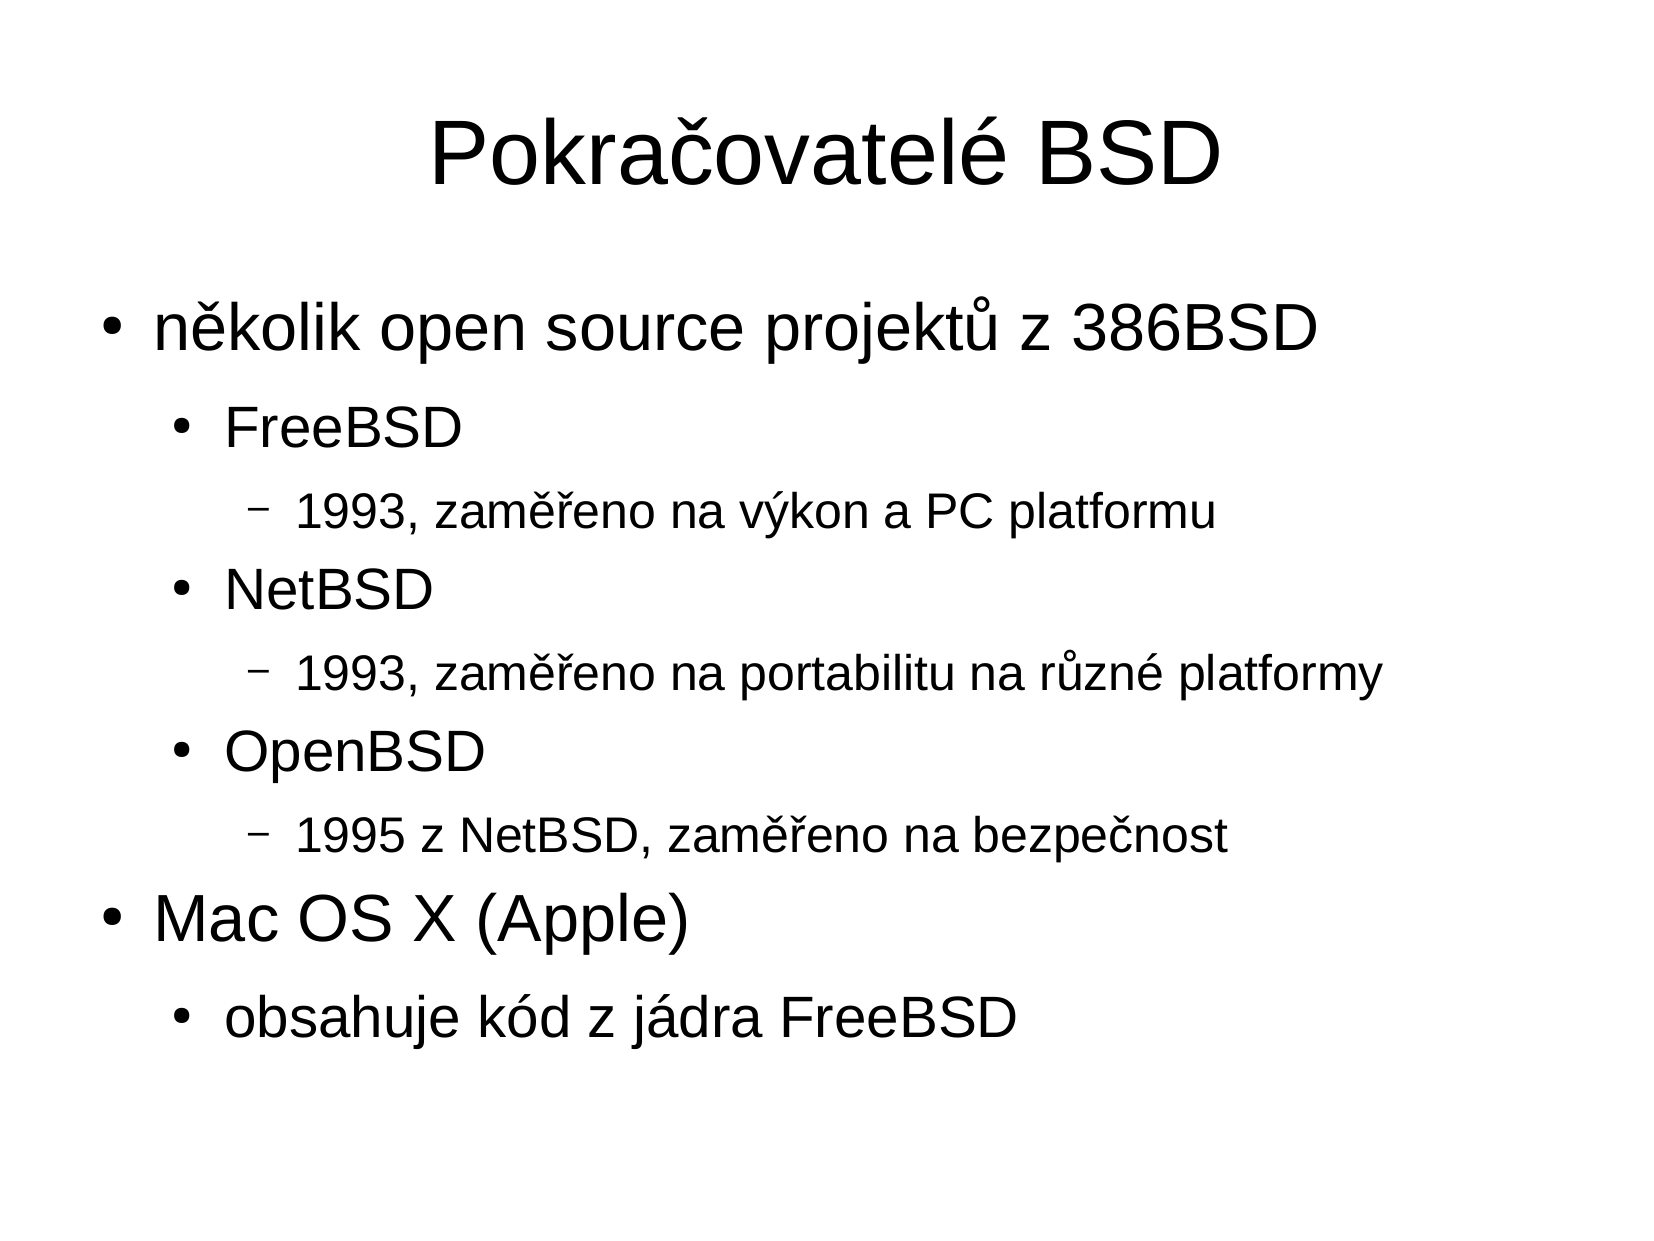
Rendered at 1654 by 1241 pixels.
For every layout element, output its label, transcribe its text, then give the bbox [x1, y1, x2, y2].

title Pokračovatelé BSD [82, 56, 1571, 250]
list několik open source projektů z 386BSD FreeBSD 1993, zaměřeno na výkon a PC platformu NetBSD 1993, zaměřeno na portabilitu na různé platformy OpenBSD 1995 z NetBSD, zaměřeno na bezpečnost Mac OS X (Apple) obsahuje kód z jádra FreeBSD [82, 290, 1571, 1094]
